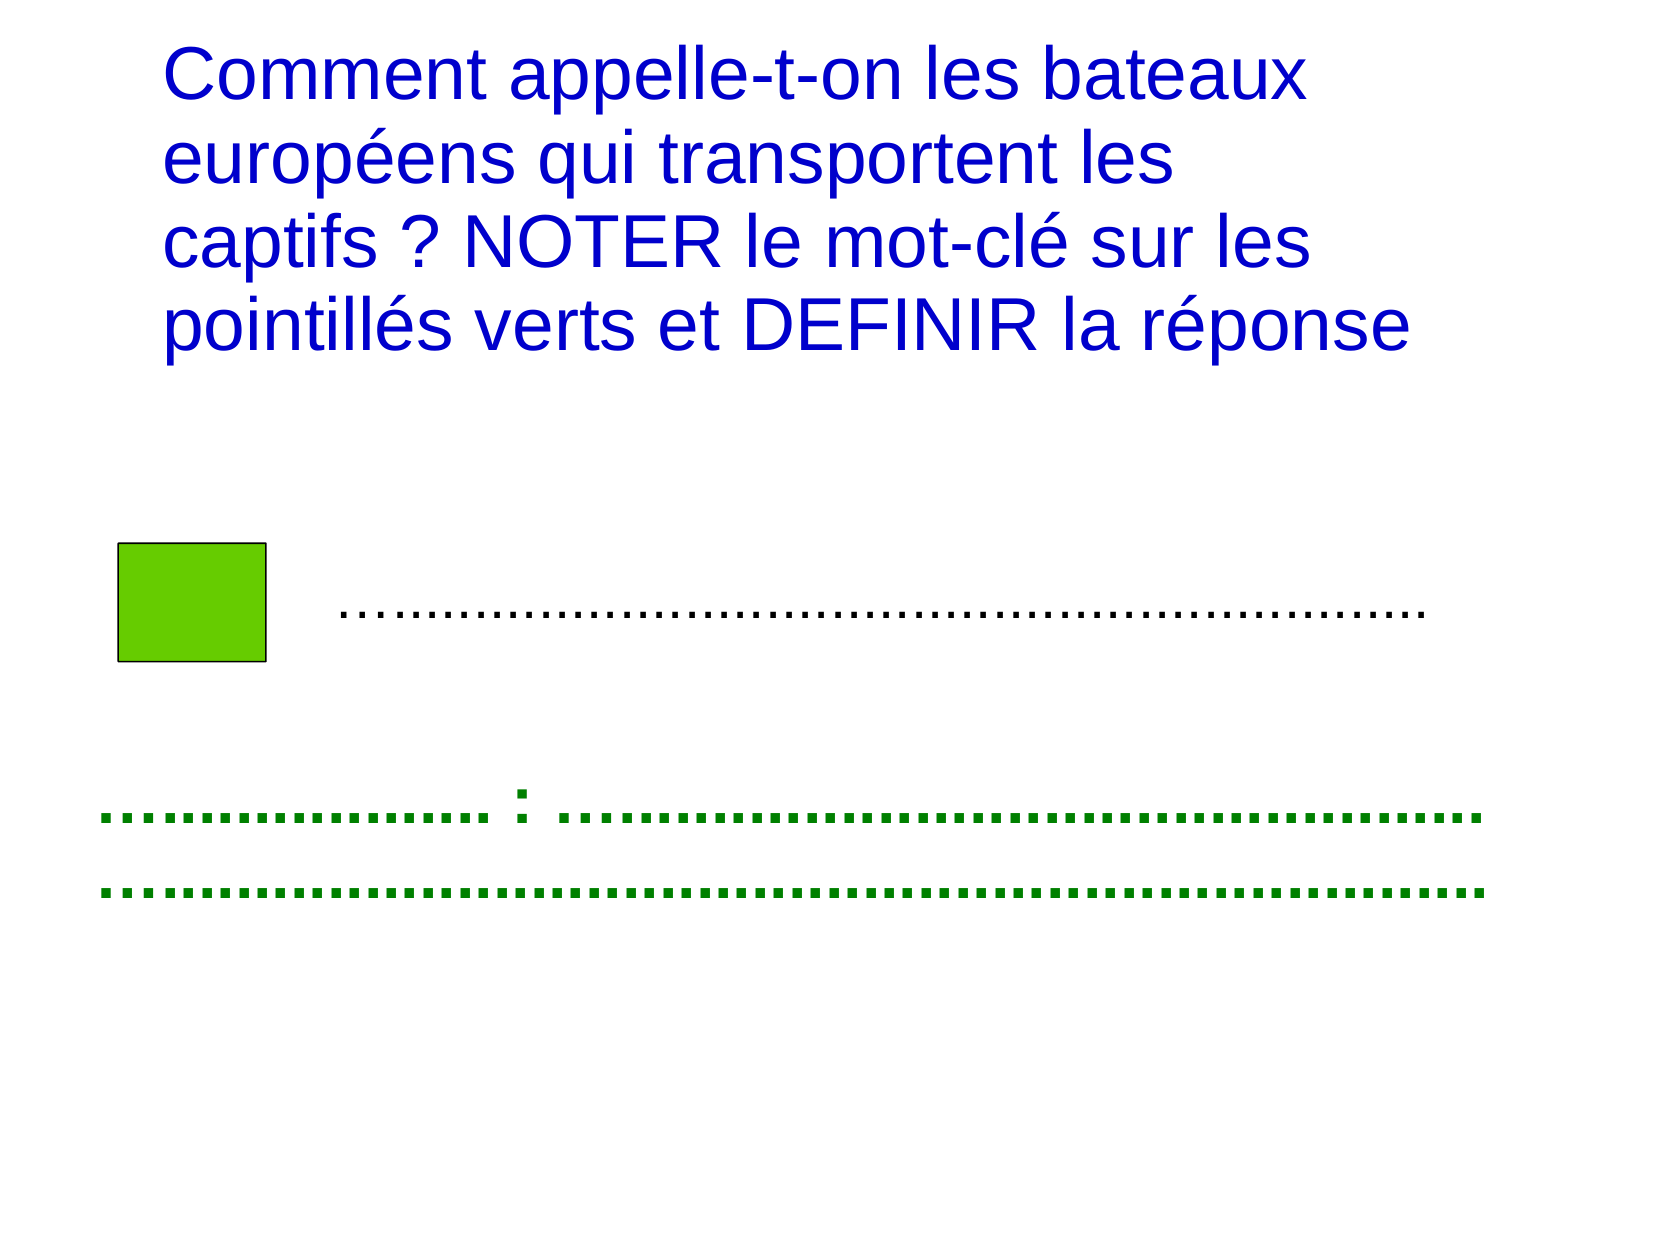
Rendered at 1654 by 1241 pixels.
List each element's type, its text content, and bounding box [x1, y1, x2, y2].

text_box [118, 543, 266, 662]
text_box ….................. : …............................................... …........................................................................ [94, 759, 1583, 910]
text_box Comment appelle-t-on les bateaux européens qui transportent les captifs ? NOTER le mot-clé sur les pointillés verts et DEFINIR la réponse [147, 21, 1506, 213]
text_box …................................................................ [319, 555, 1501, 635]
